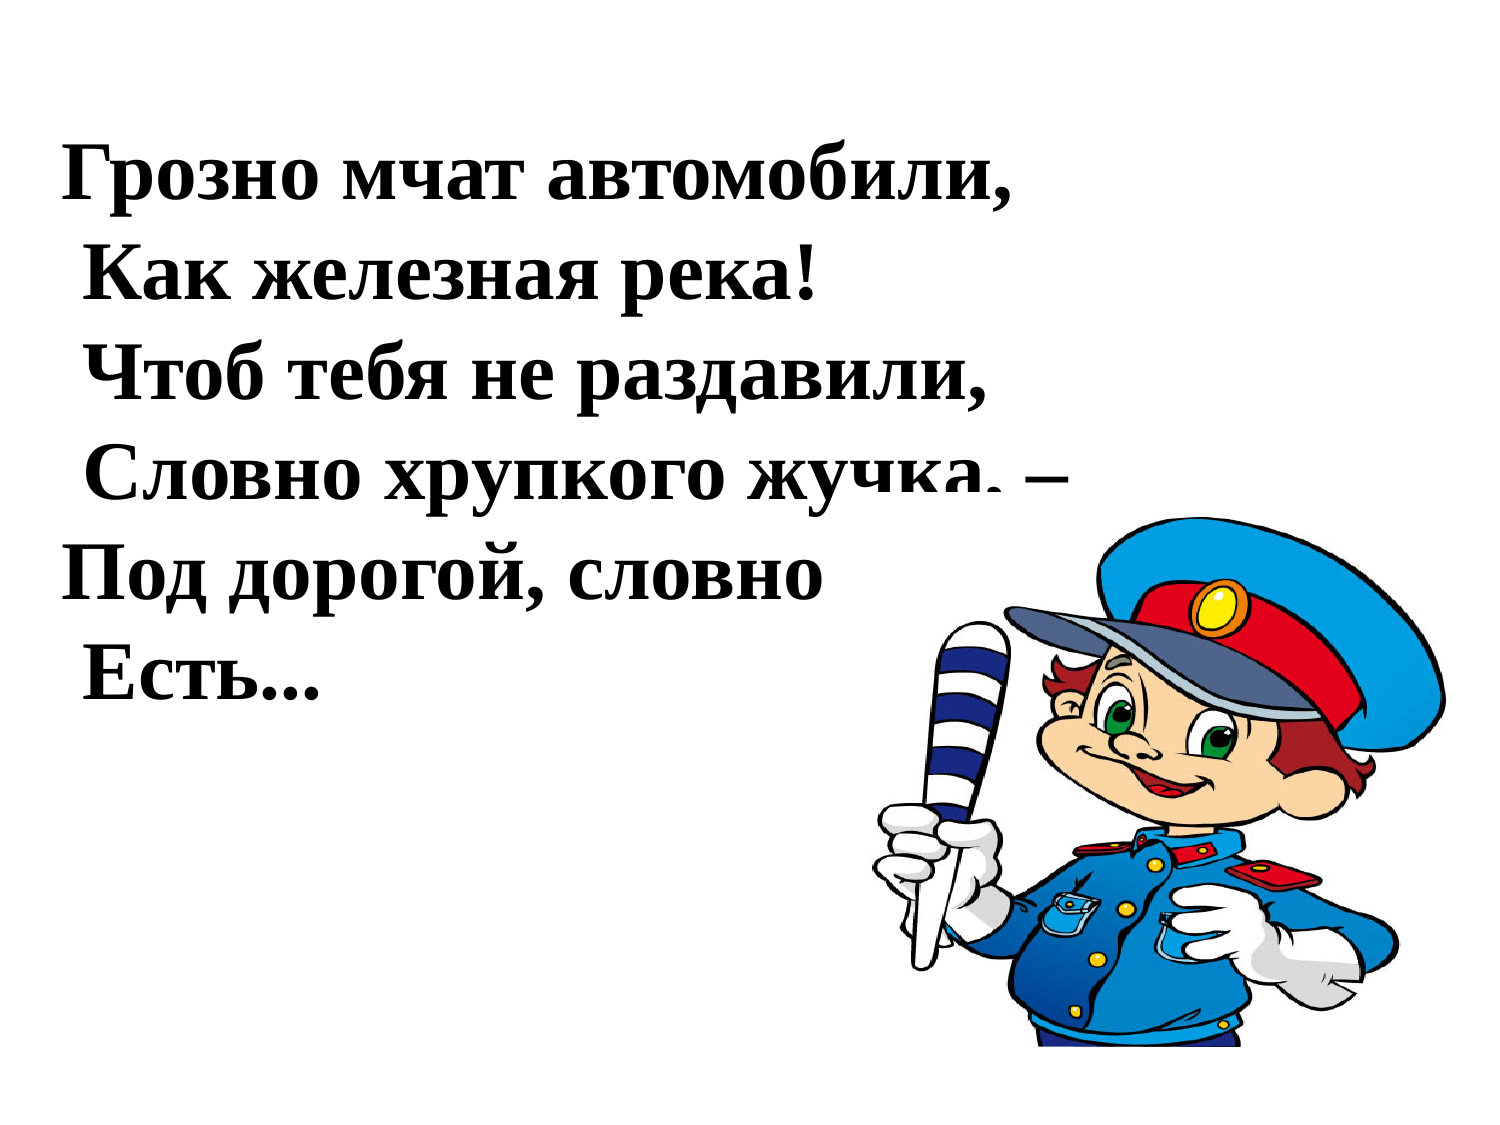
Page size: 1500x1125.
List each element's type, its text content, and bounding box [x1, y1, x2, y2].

text_box Грозно мчат автомобили, Как железная река! Чтоб тебя не раздавили, Словно хрупкого жучка, – Под дорогой, словно грот, Есть... [47, 108, 1500, 723]
picture [843, 492, 1475, 1068]
